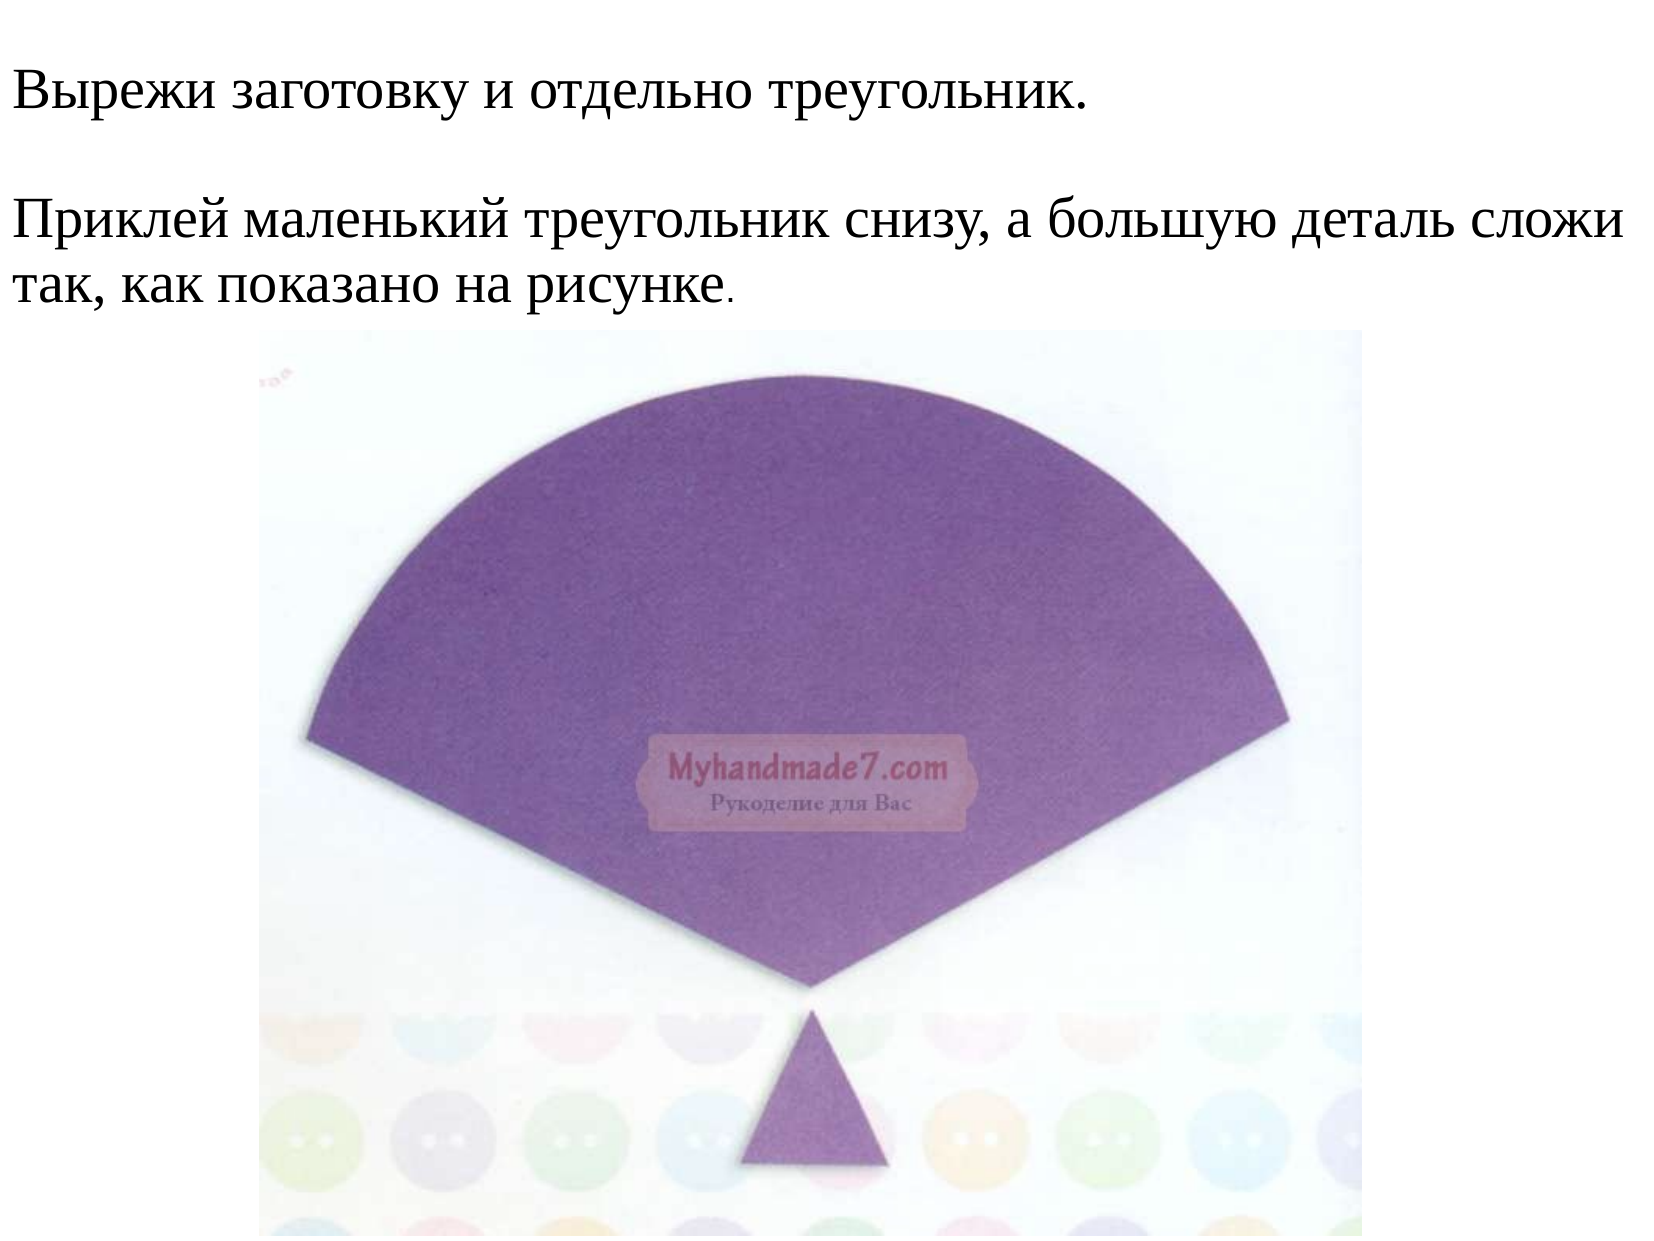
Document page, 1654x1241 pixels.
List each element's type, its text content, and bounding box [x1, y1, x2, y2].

text_box Вырежи заготовку и отдельно треугольник. Приклей маленький треугольник снизу, а большую деталь сложи так, как показано на рисунке. [0, 49, 1654, 767]
picture [259, 330, 1362, 1236]
